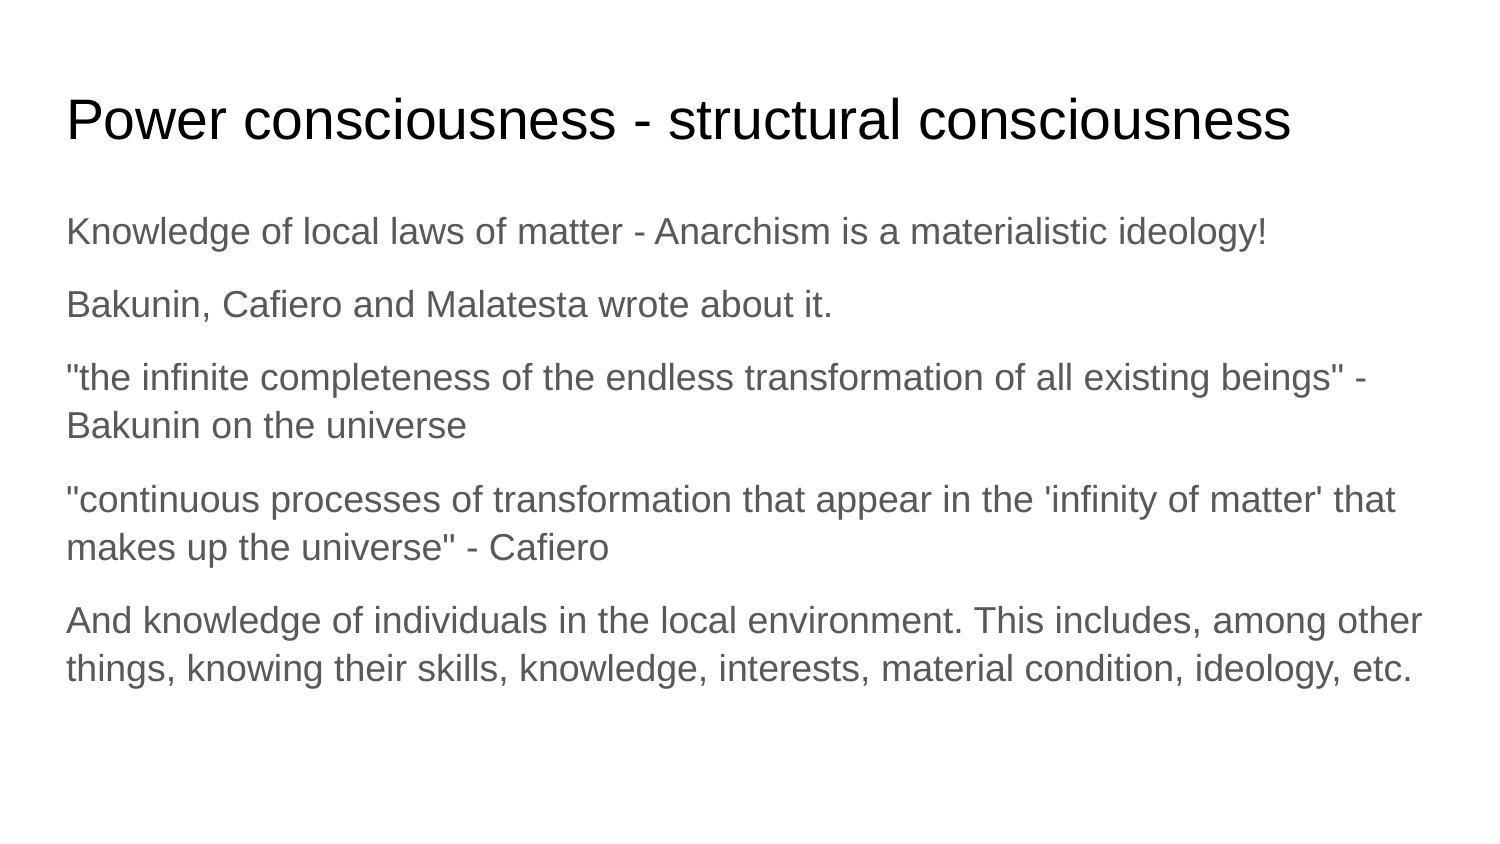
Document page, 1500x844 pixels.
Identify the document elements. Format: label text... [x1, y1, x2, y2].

title Power consciousness - structural consciousness [51, 72, 1449, 167]
list Knowledge of local laws of matter - Anarchism is a materialistic ideology! Bakunin, Cafiero and Malatesta wrote about it. "the infinite completeness of the endless transformation of all existing beings" - Bakunin on the universe "continuous processes of transformation that appear in the 'infinity of matter' that makes up the universe" - Cafiero And knowledge of individuals in the local environment. This includes, among other things, knowing their skills, knowledge, interests, material condition, ideology, etc. [51, 189, 1449, 750]
